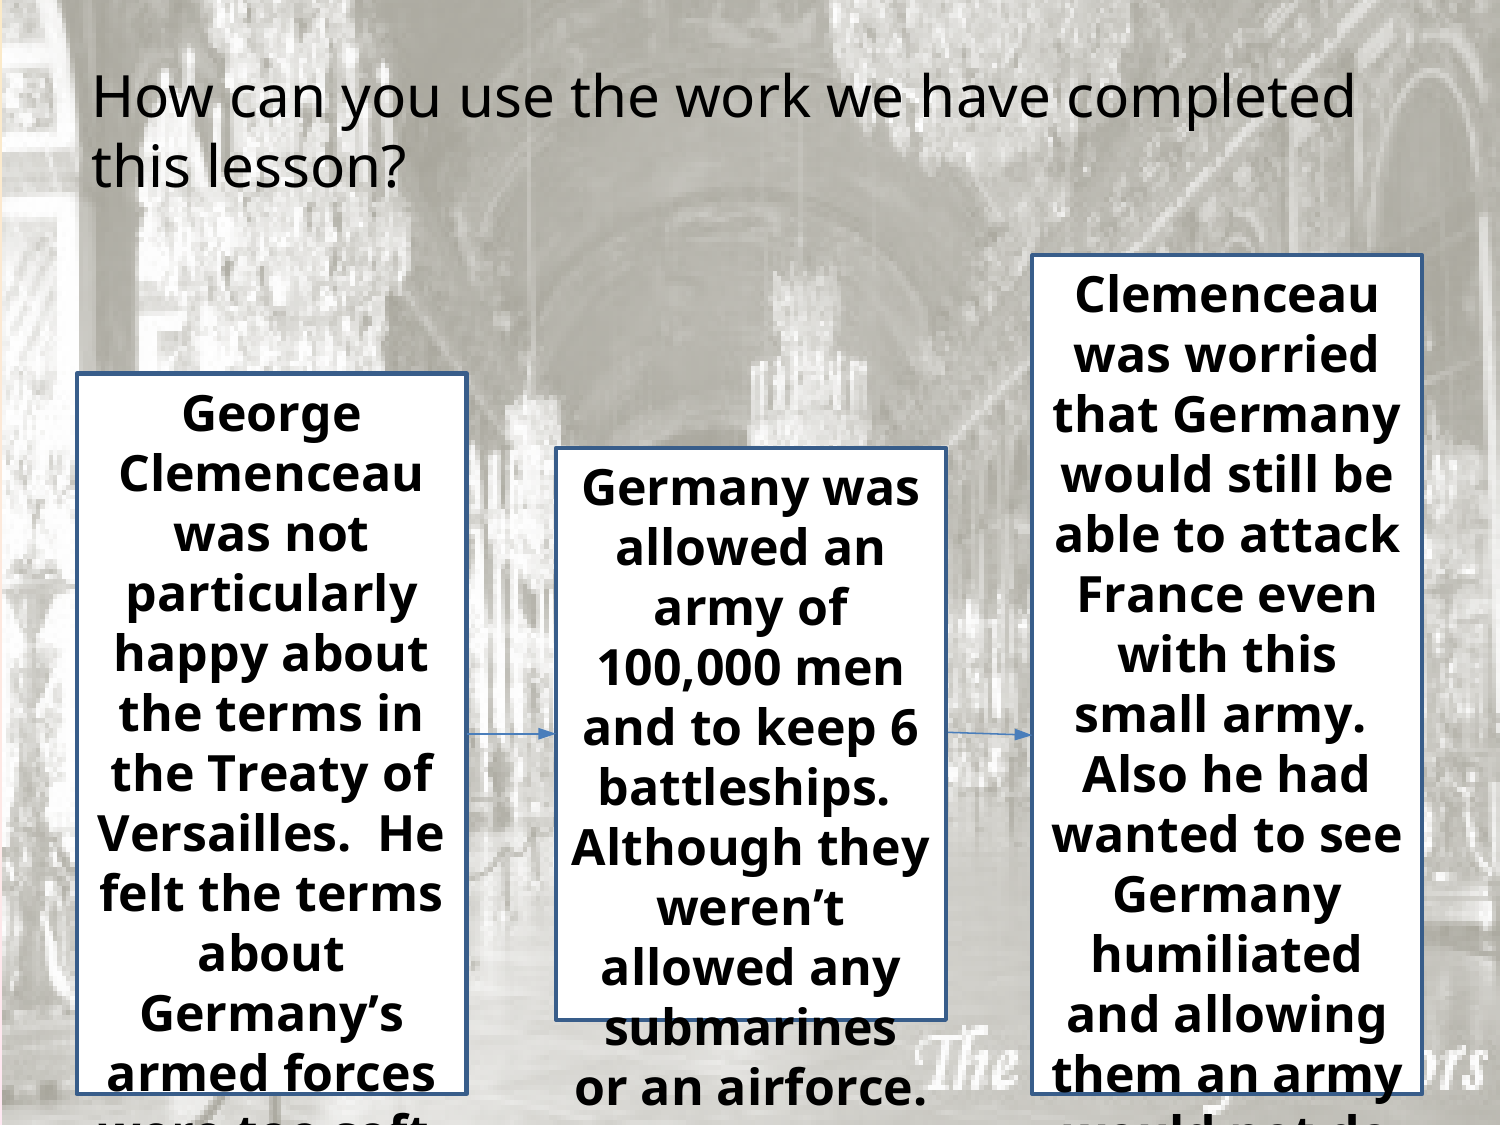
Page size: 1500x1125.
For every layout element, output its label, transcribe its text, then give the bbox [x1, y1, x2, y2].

text_box George Clemenceau was not particularly happy about the terms in the Treaty of Versailles. He felt the terms about Germany’s armed forces were too soft. [77, 373, 467, 1094]
text_box How can you use the work we have completed this lesson? [76, 51, 1400, 209]
text_box Clemenceau was worried that Germany would still be able to attack France even with this small army. Also he had wanted to see Germany humiliated and allowing them an army would not do this. [1032, 255, 1422, 1094]
picture [2, 0, 1500, 1125]
text_box Germany was allowed an army of 100,000 men and to keep 6 battleships. Although they weren’t allowed any submarines or an airforce. [556, 448, 946, 1020]
